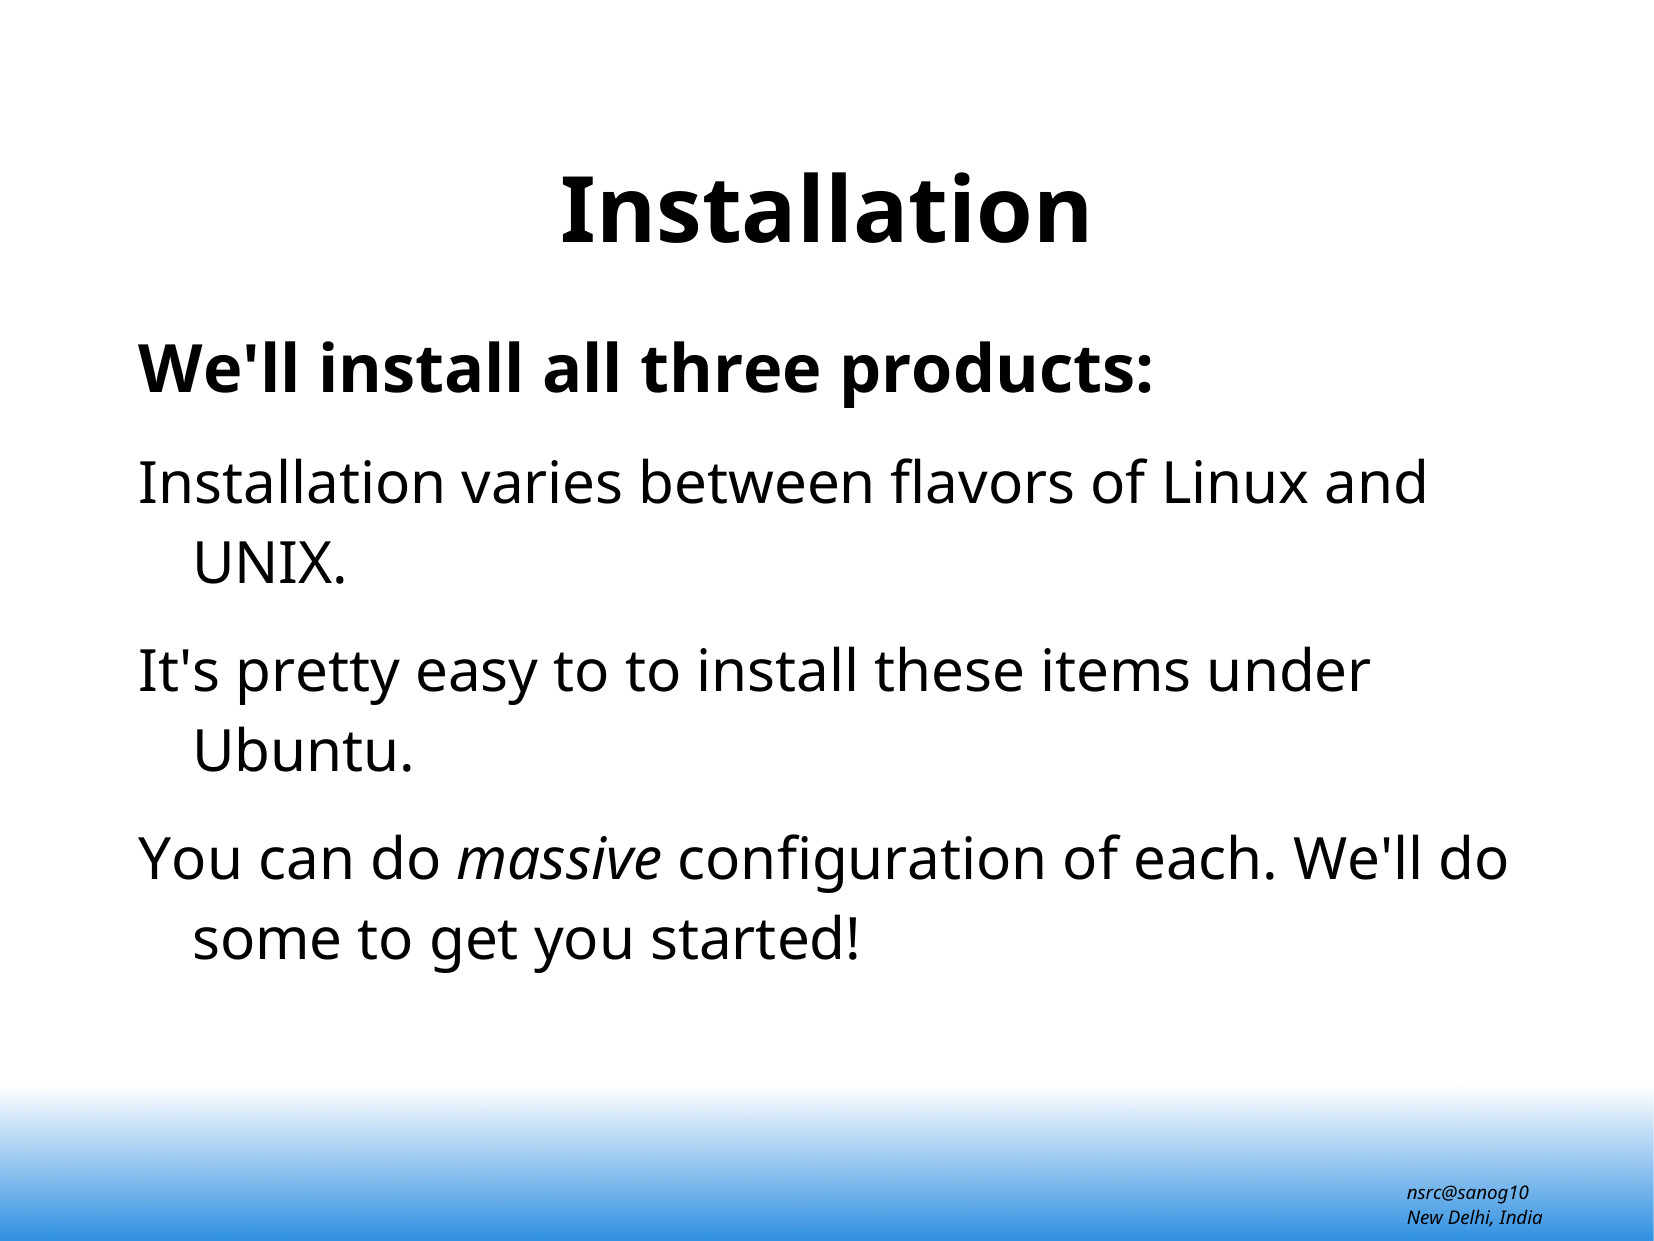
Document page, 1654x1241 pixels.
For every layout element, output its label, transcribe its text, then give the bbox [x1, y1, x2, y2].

picture [0, 1083, 1654, 1241]
list We'll install all three products: Installation varies between flavors of Linux and UNIX. It's pretty easy to to install these items under Ubuntu. You can do massive configuration of each. We'll do some to get you started! [121, 321, 1559, 1111]
title Installation [121, 102, 1534, 311]
